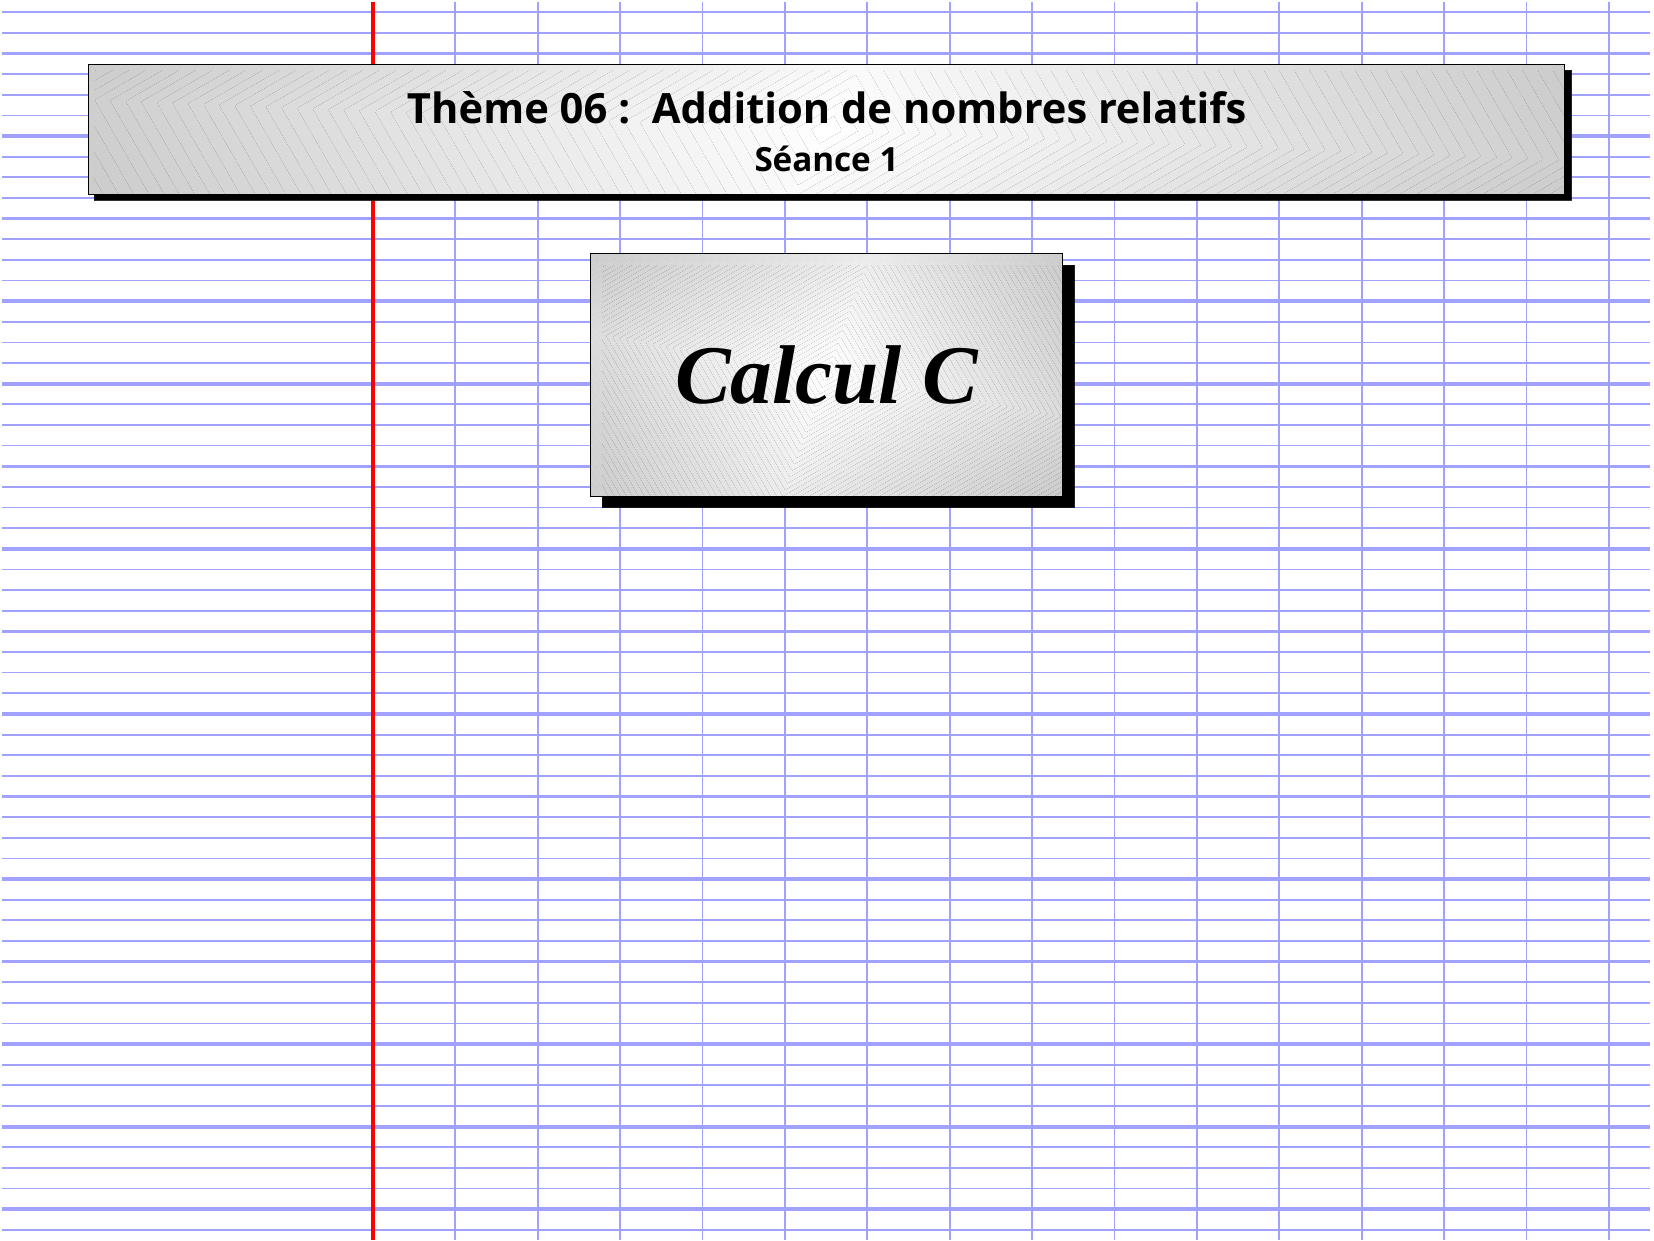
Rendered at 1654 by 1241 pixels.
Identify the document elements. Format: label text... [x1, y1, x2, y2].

text_box Thème 06 : Addition de nombres relatifs Séance 1 [88, 64, 1565, 195]
text_box Calcul C [590, 253, 1063, 497]
picture [0, 0, 1654, 1241]
